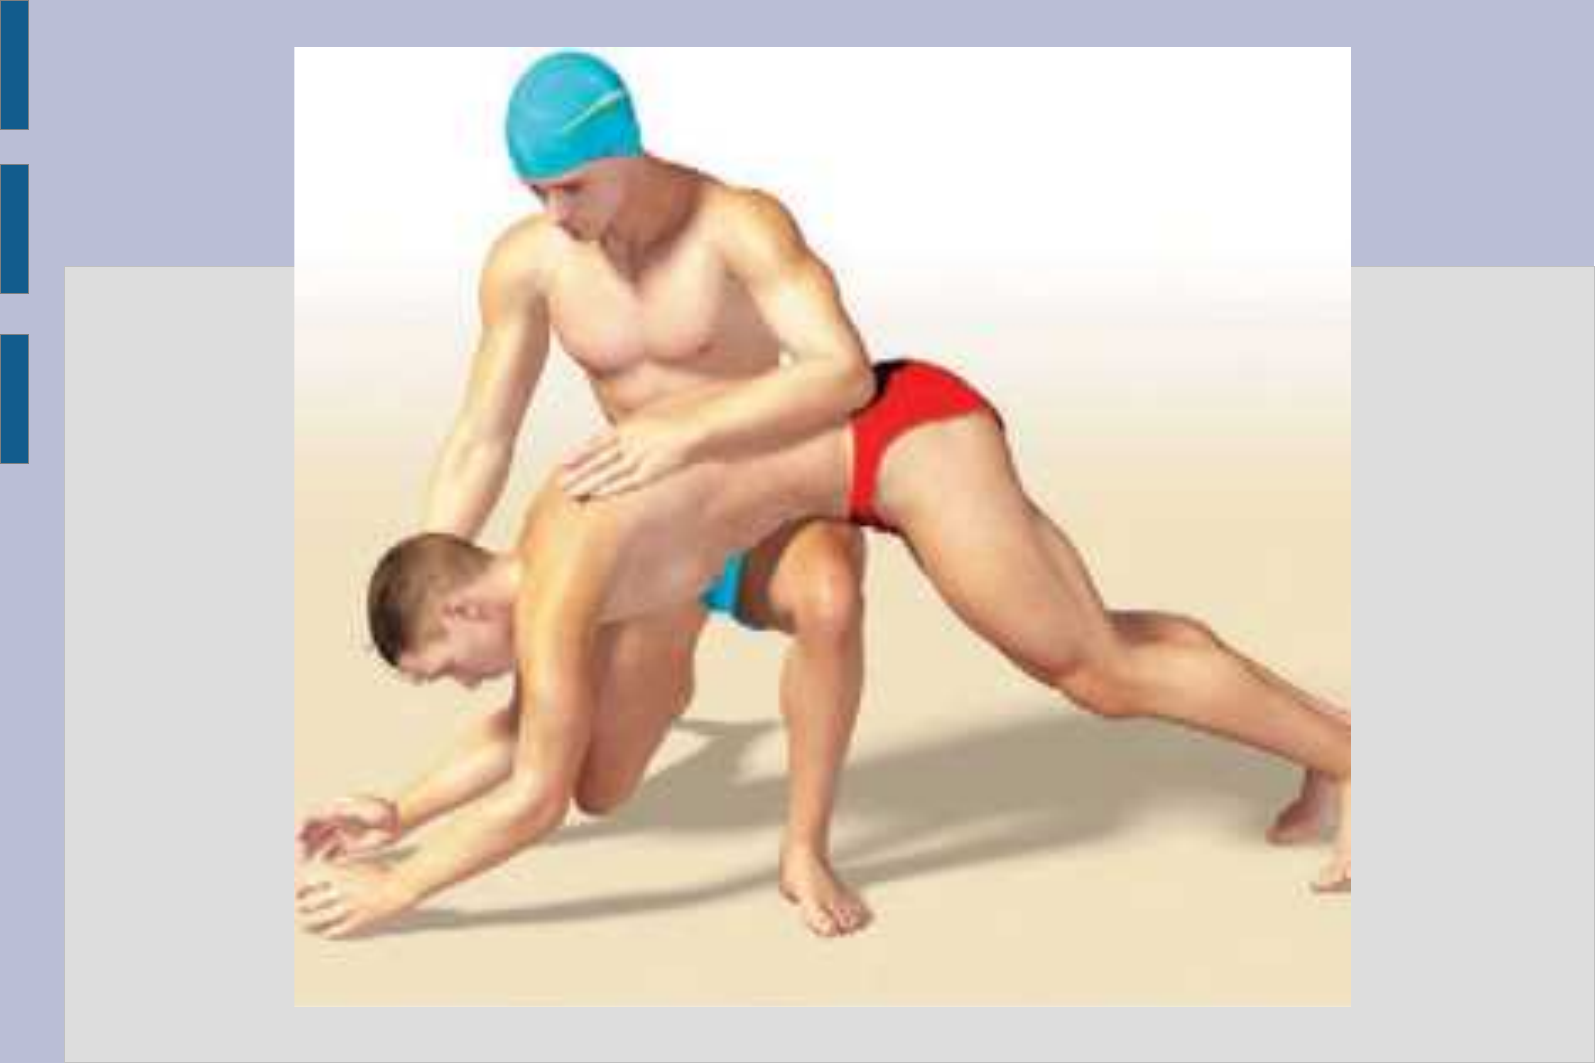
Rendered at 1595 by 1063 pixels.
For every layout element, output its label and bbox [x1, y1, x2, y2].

picture [294, 47, 1362, 1007]
